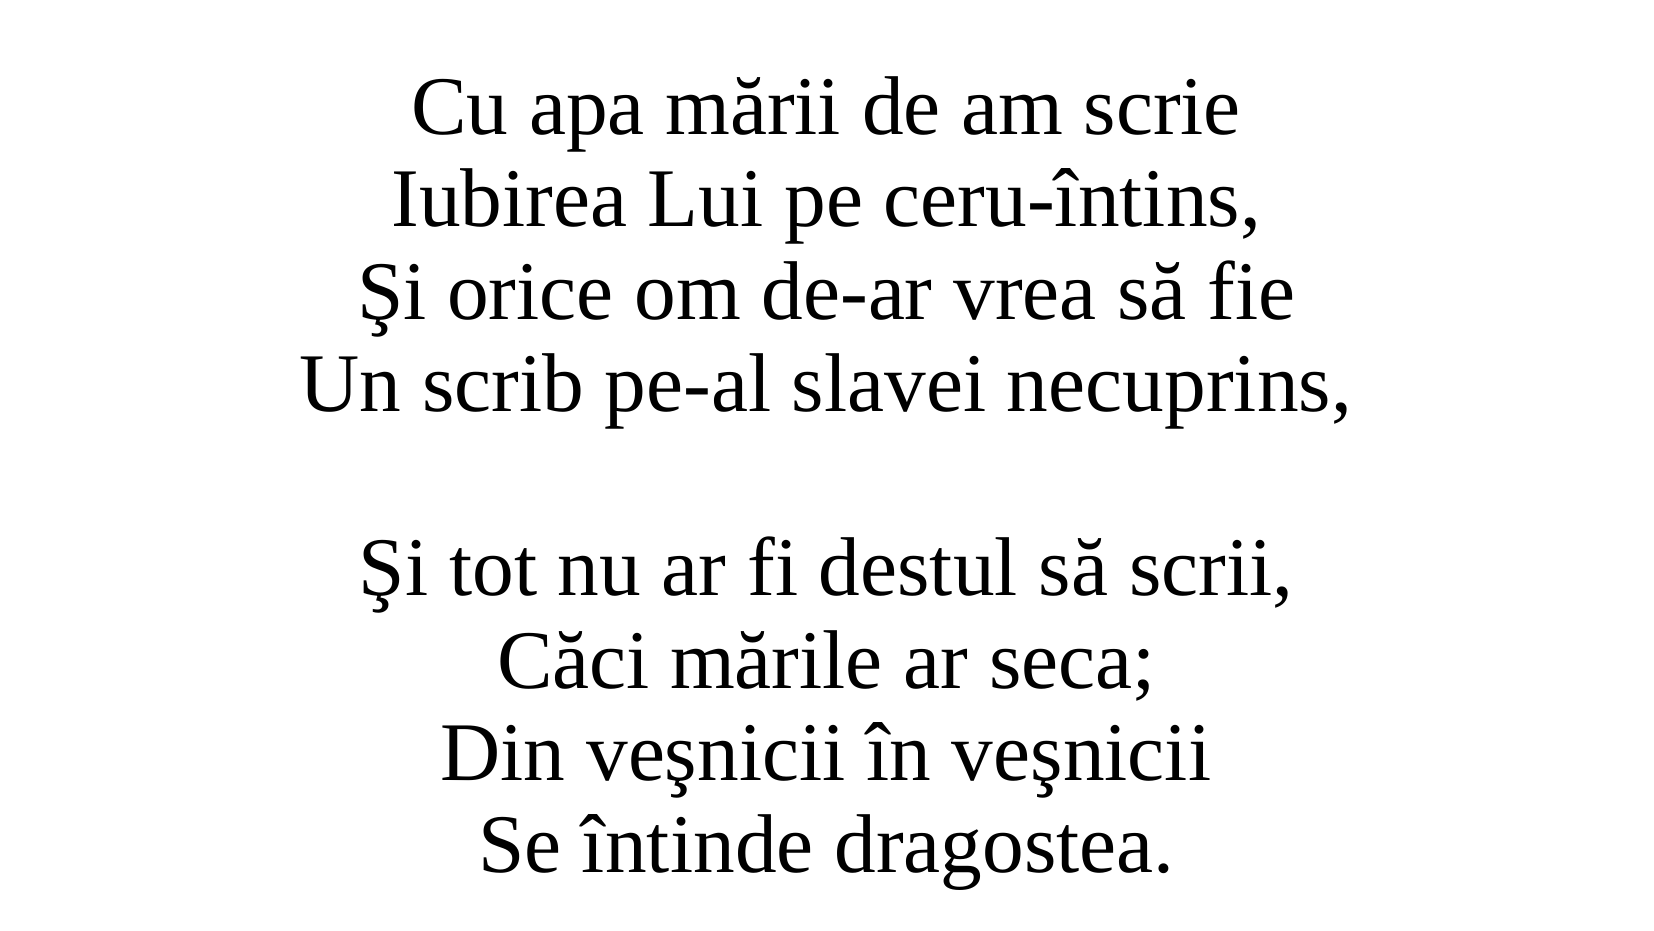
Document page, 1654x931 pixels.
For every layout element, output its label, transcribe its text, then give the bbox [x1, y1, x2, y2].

subtitle Cu apa mării de am scrie Iubirea Lui pe ceru-întins, Şi orice om de-ar vrea să fie Un scrib pe-al slavei necuprins, Şi tot nu ar fi destul să scrii, Căci mările ar seca; Din veşnicii în veşnicii Se întinde dragostea. [165, 60, 1489, 891]
